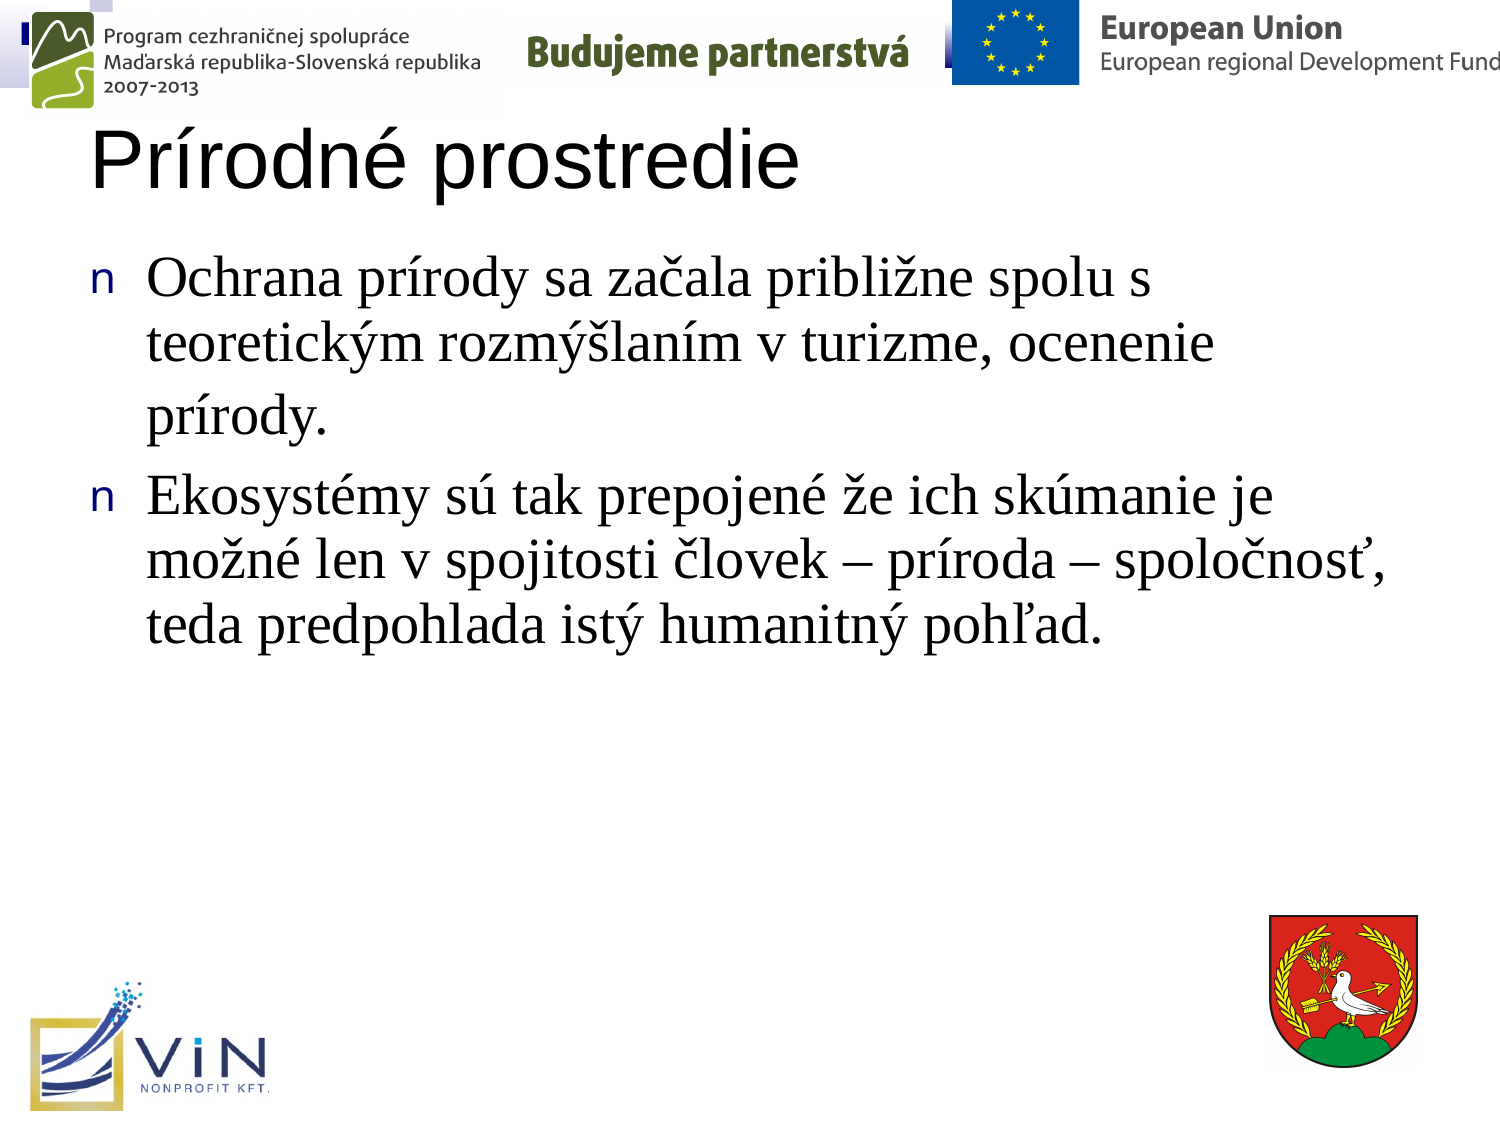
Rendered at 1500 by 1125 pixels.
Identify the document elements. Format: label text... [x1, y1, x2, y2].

picture [952, 0, 1500, 87]
list Ochrana prírody sa začala približne spolu s teoretickým rozmýšlaním v turizme, ocenenie prírody. Ekosystémy sú tak prepojené že ich skúmanie je možné len v spojitosti človek – príroda – spoločnosť, teda predpohlada istý humanitný pohľad. [75, 237, 1425, 1063]
title Prírodné prostredie [75, 45, 1425, 237]
picture [29, 12, 945, 119]
picture [1269, 915, 1418, 1068]
picture [7, 980, 269, 1111]
